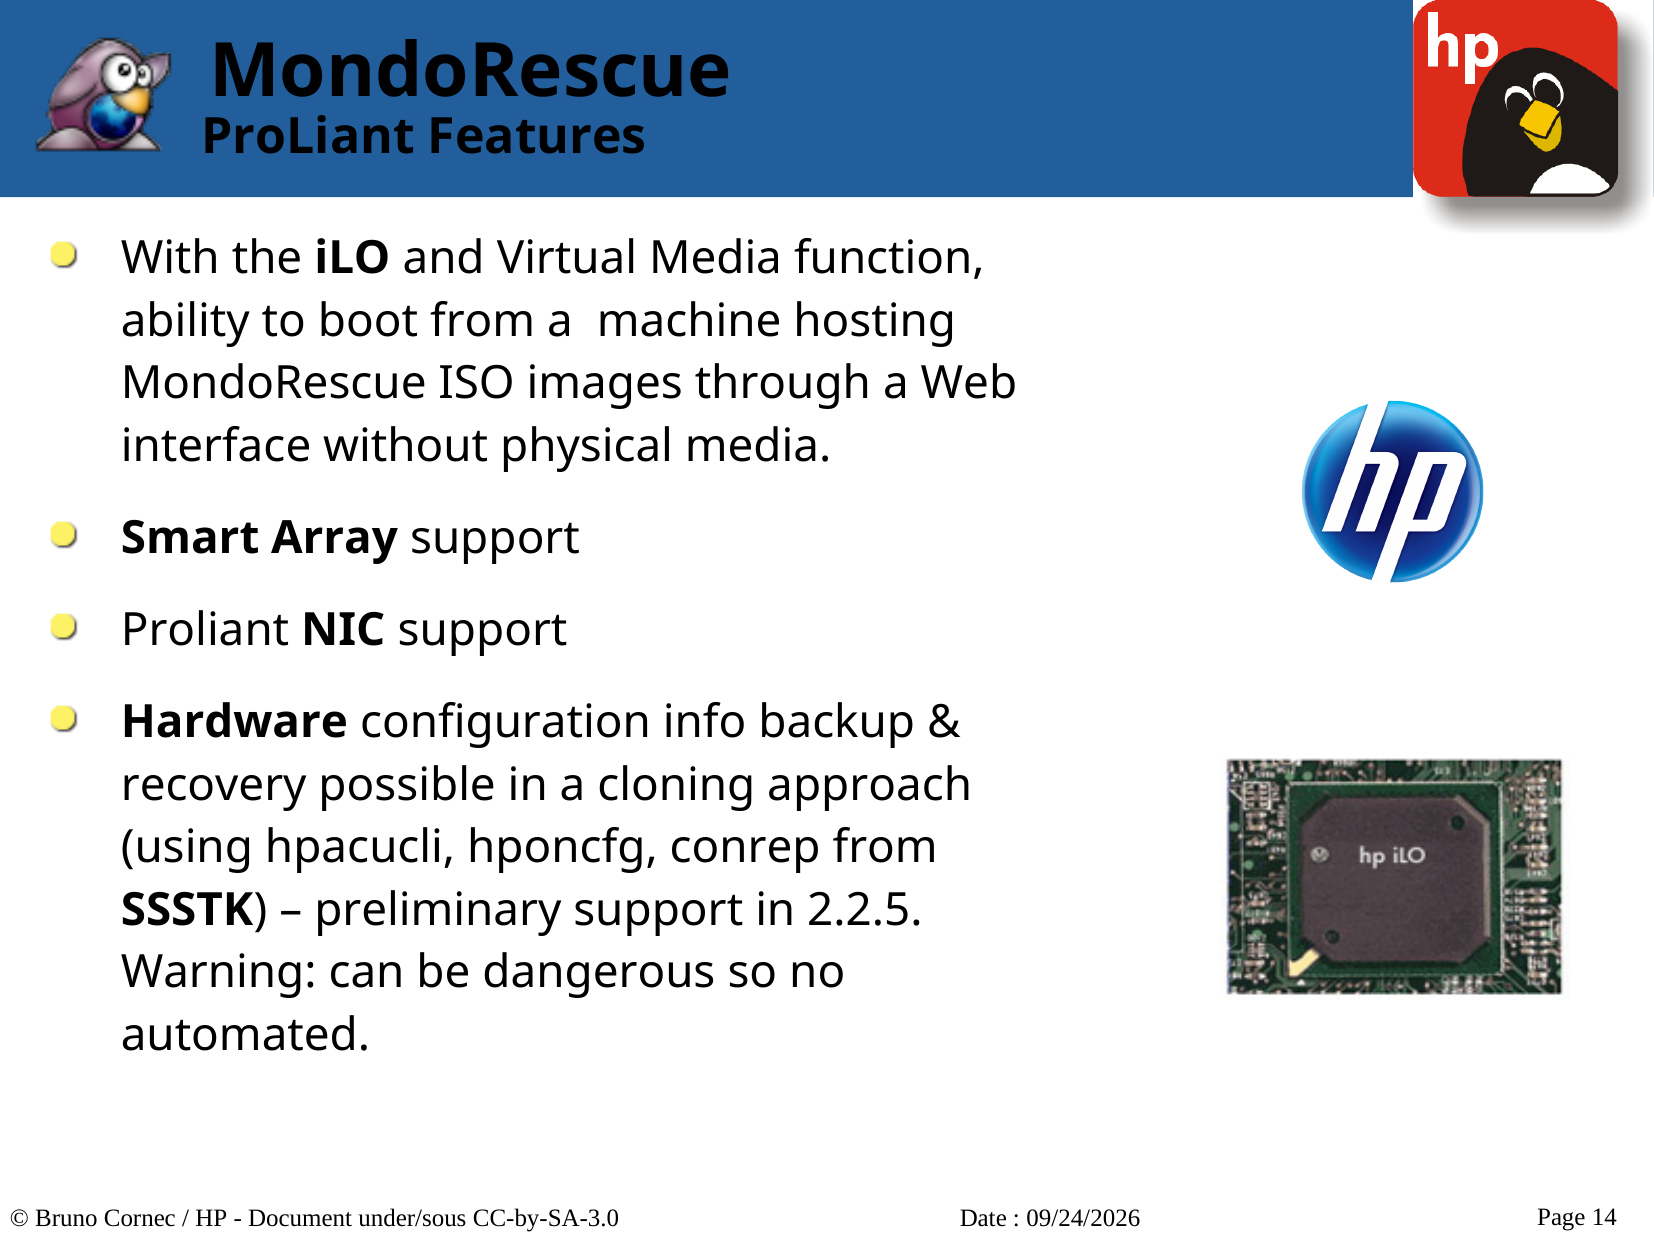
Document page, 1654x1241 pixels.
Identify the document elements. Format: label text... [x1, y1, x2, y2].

list With the iLO and Virtual Media function, ability to boot from a machine hosting MondoRescue ISO images through a Web interface without physical media. Smart Array support Proliant NIC support Hardware configuration info backup & recovery possible in a cloning approach (using hpacucli, hponcfg, conrep from SSSTK) – preliminary support in 2.2.5. Warning: can be dangerous so no automated. [38, 224, 1077, 1165]
title ProLiant Features [201, 32, 1191, 241]
picture [0, 0, 211, 199]
picture [1301, 400, 1484, 583]
picture [1413, 0, 1654, 235]
picture [1219, 699, 1574, 1057]
